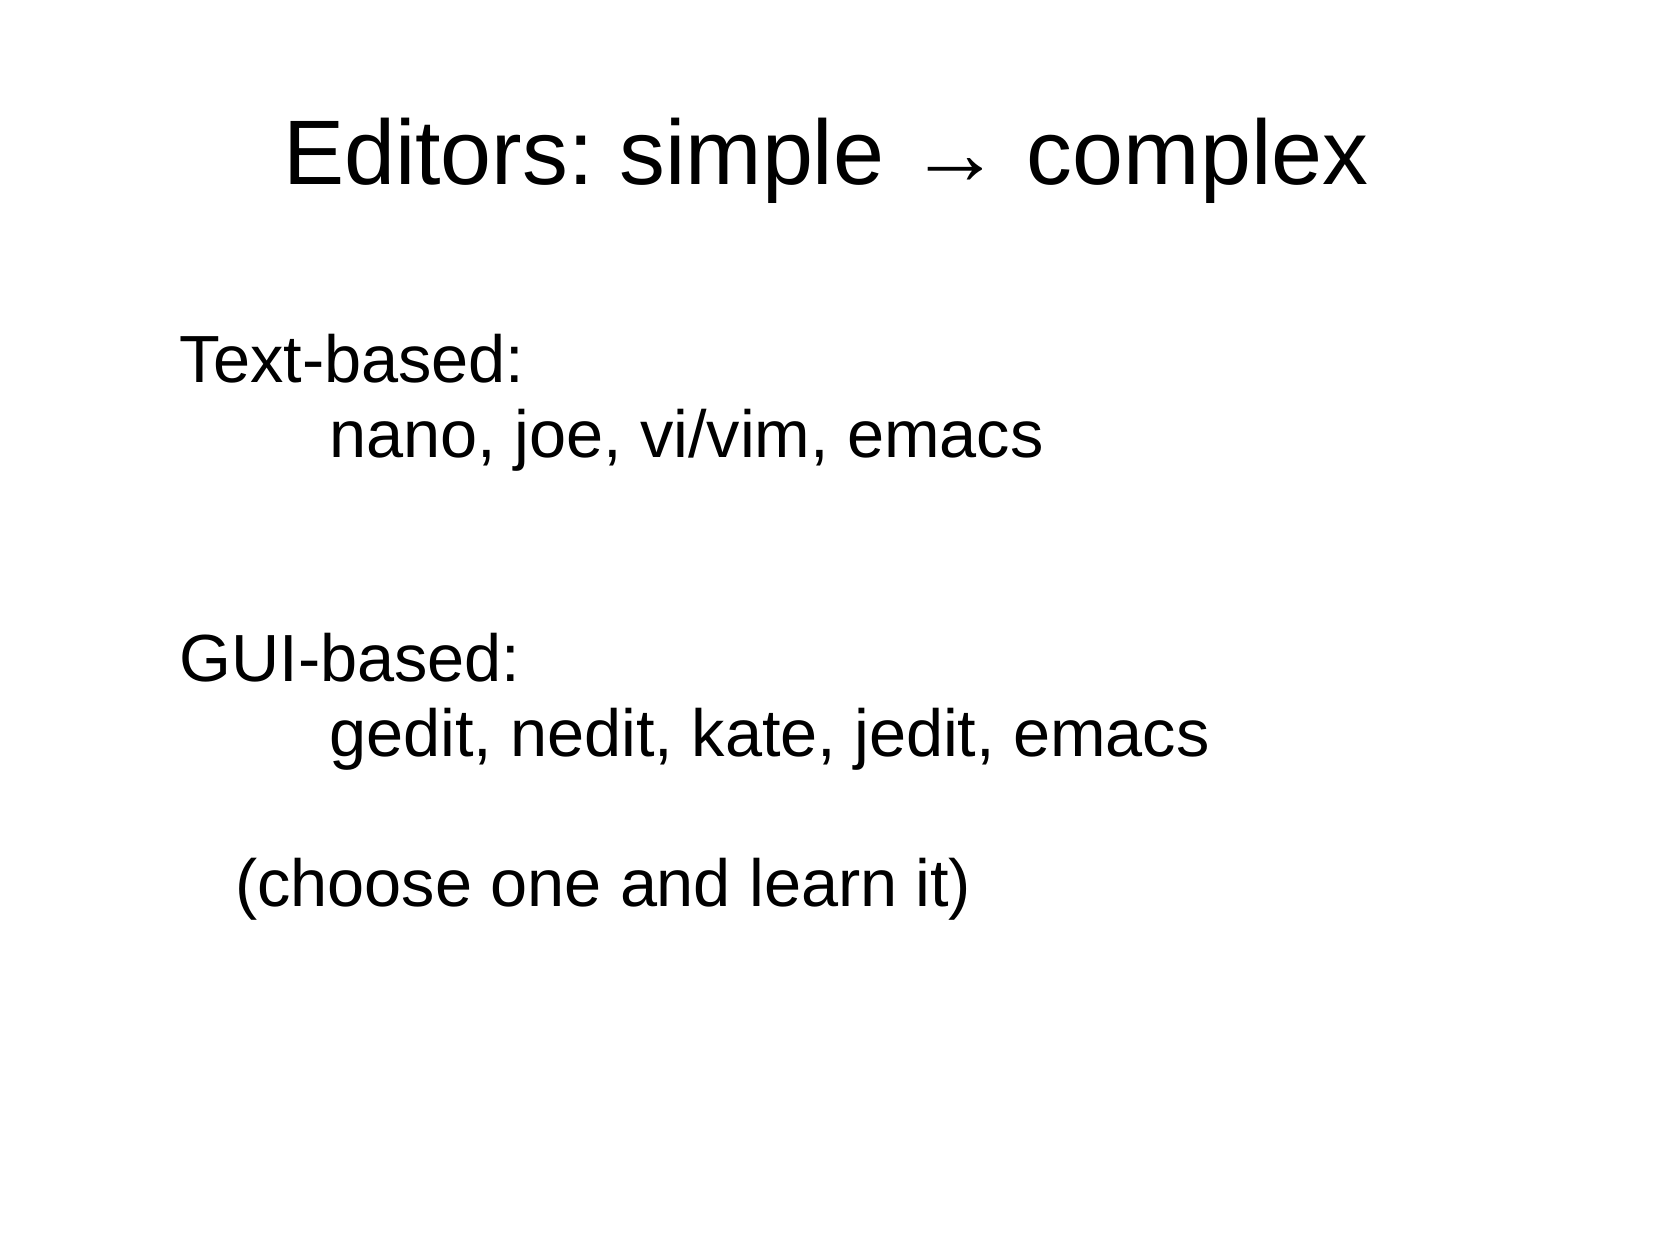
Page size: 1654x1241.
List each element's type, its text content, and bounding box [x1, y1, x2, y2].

text_box Text-based: nano, joe, vi/vim, emacs GUI-based: gedit, nedit, kate, jedit, emacs (choose one and learn it) [165, 315, 1516, 970]
title Editors: simple → complex [82, 49, 1571, 257]
